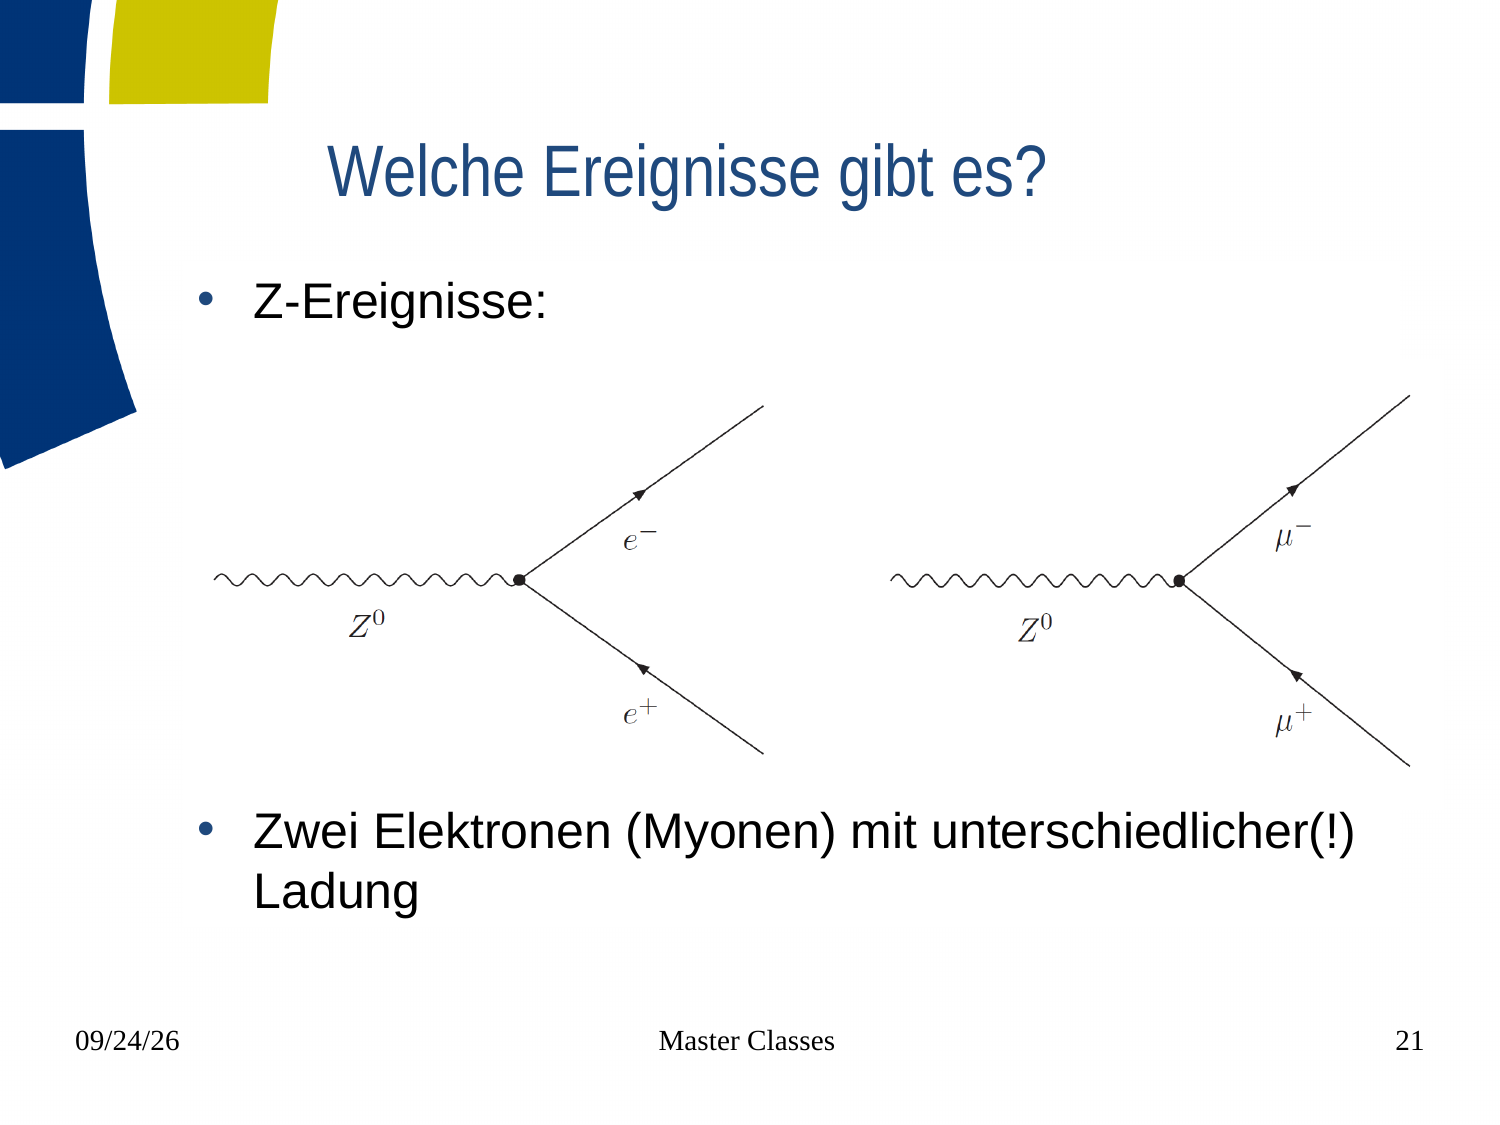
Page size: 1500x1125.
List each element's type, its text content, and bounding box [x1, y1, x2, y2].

picture [0, 0, 1500, 1125]
title Welche Ereignisse gibt es? [312, 101, 1400, 233]
text_box Z-Ereignisse: Zwei Elektronen (Myonen) mit unterschiedlicher(!) Ladung [183, 261, 1400, 927]
